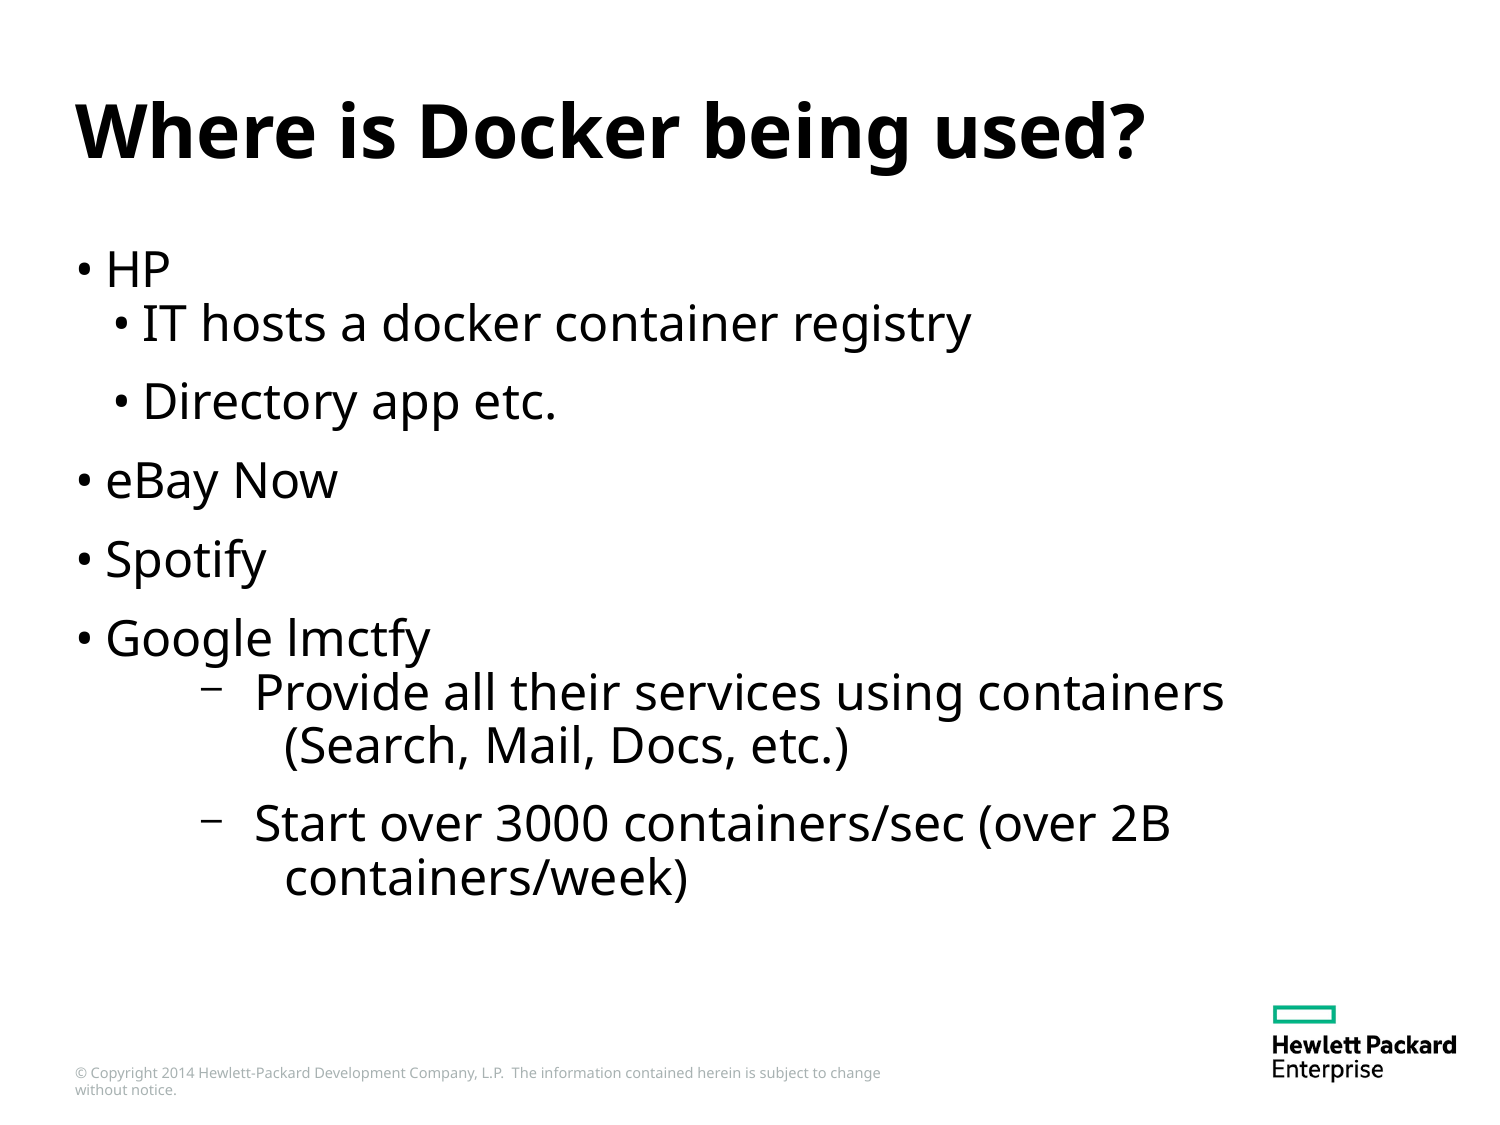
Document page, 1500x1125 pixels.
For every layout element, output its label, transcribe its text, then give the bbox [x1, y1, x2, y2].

title Where is Docker being used? [75, 50, 1426, 176]
list HP IT hosts a docker container registry Directory app etc. eBay Now Spotify Google lmctfy Provide all their services using containers (Search, Mail, Docs, etc.) Start over 3000 containers/sec (over 2B containers/week) [75, 244, 1426, 1032]
picture [1250, 992, 1476, 1099]
